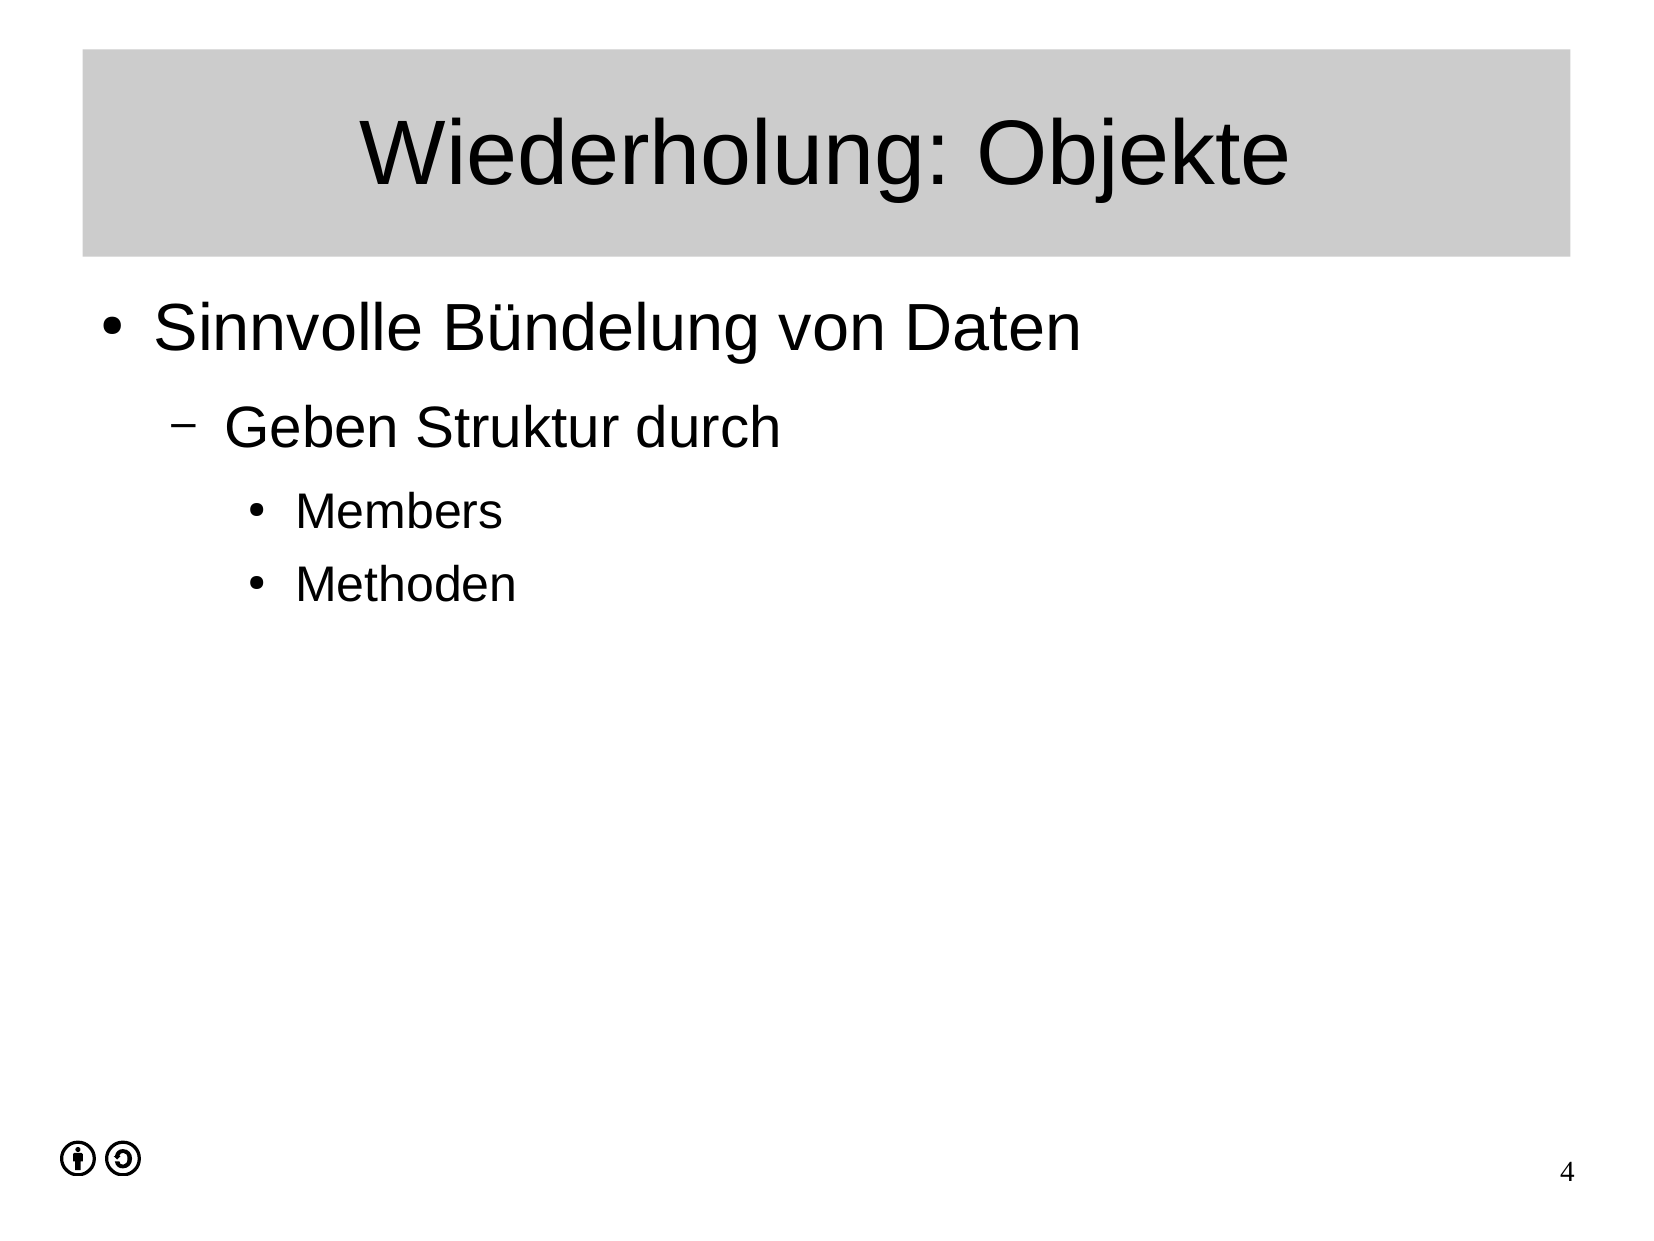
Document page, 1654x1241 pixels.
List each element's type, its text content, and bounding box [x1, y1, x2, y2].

title Wiederholung: Objekte [82, 49, 1571, 257]
list Sinnvolle Bündelung von Daten Geben Struktur durch Members Methoden [82, 290, 1538, 1010]
